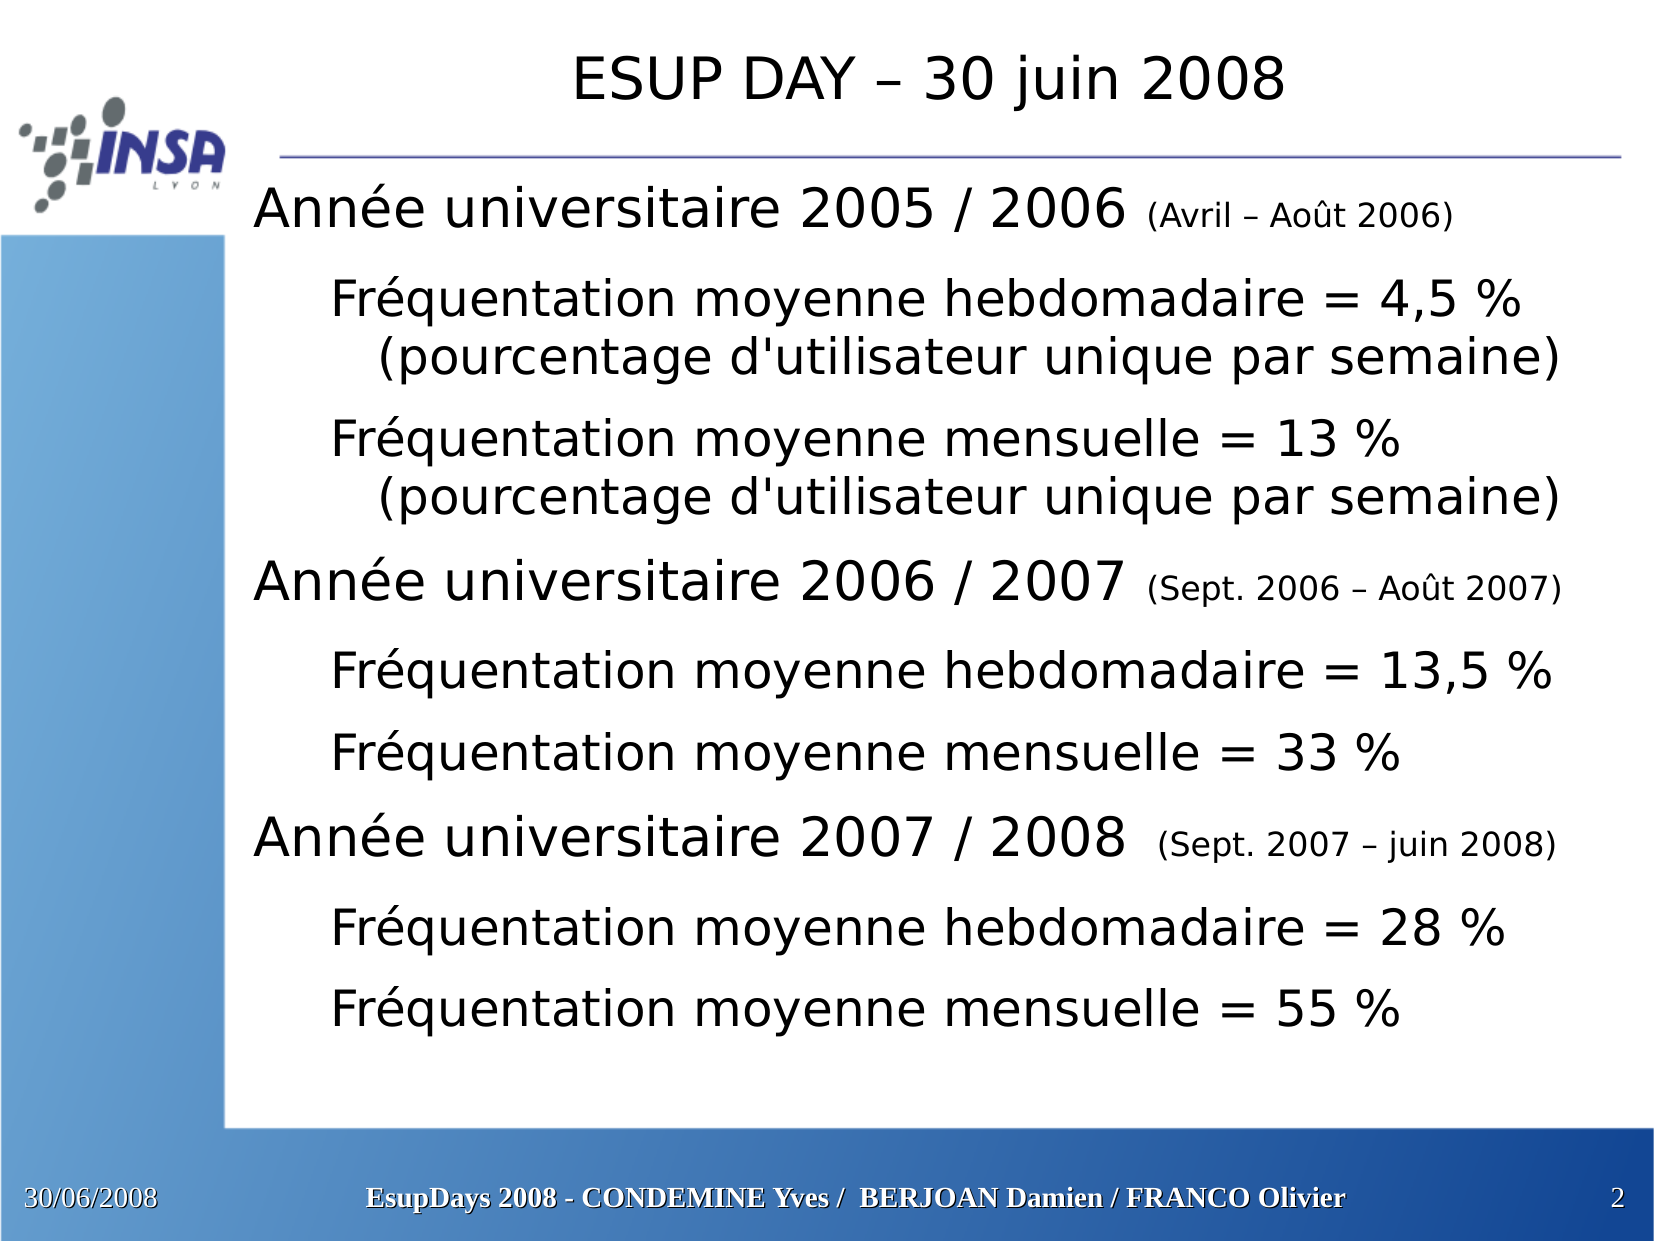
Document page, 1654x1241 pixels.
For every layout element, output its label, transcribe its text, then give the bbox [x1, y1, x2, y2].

list Année universitaire 2005 / 2006 (Avril – Août 2006) Fréquentation moyenne hebdomadaire = 4,5 % (pourcentage d'utilisateur unique par semaine) Fréquentation moyenne mensuelle = 13 % (pourcentage d'utilisateur unique par semaine) Année universitaire 2006 / 2007 (Sept. 2006 – Août 2007) Fréquentation moyenne hebdomadaire = 13,5 % Fréquentation moyenne mensuelle = 33 % Année universitaire 2007 / 2008 (Sept. 2007 – juin 2008) Fréquentation moyenne hebdomadaire = 28 % Fréquentation moyenne mensuelle = 55 % [236, 177, 1625, 1108]
picture [0, 0, 1654, 1241]
title ESUP DAY – 30 juin 2008 [236, 11, 1625, 148]
